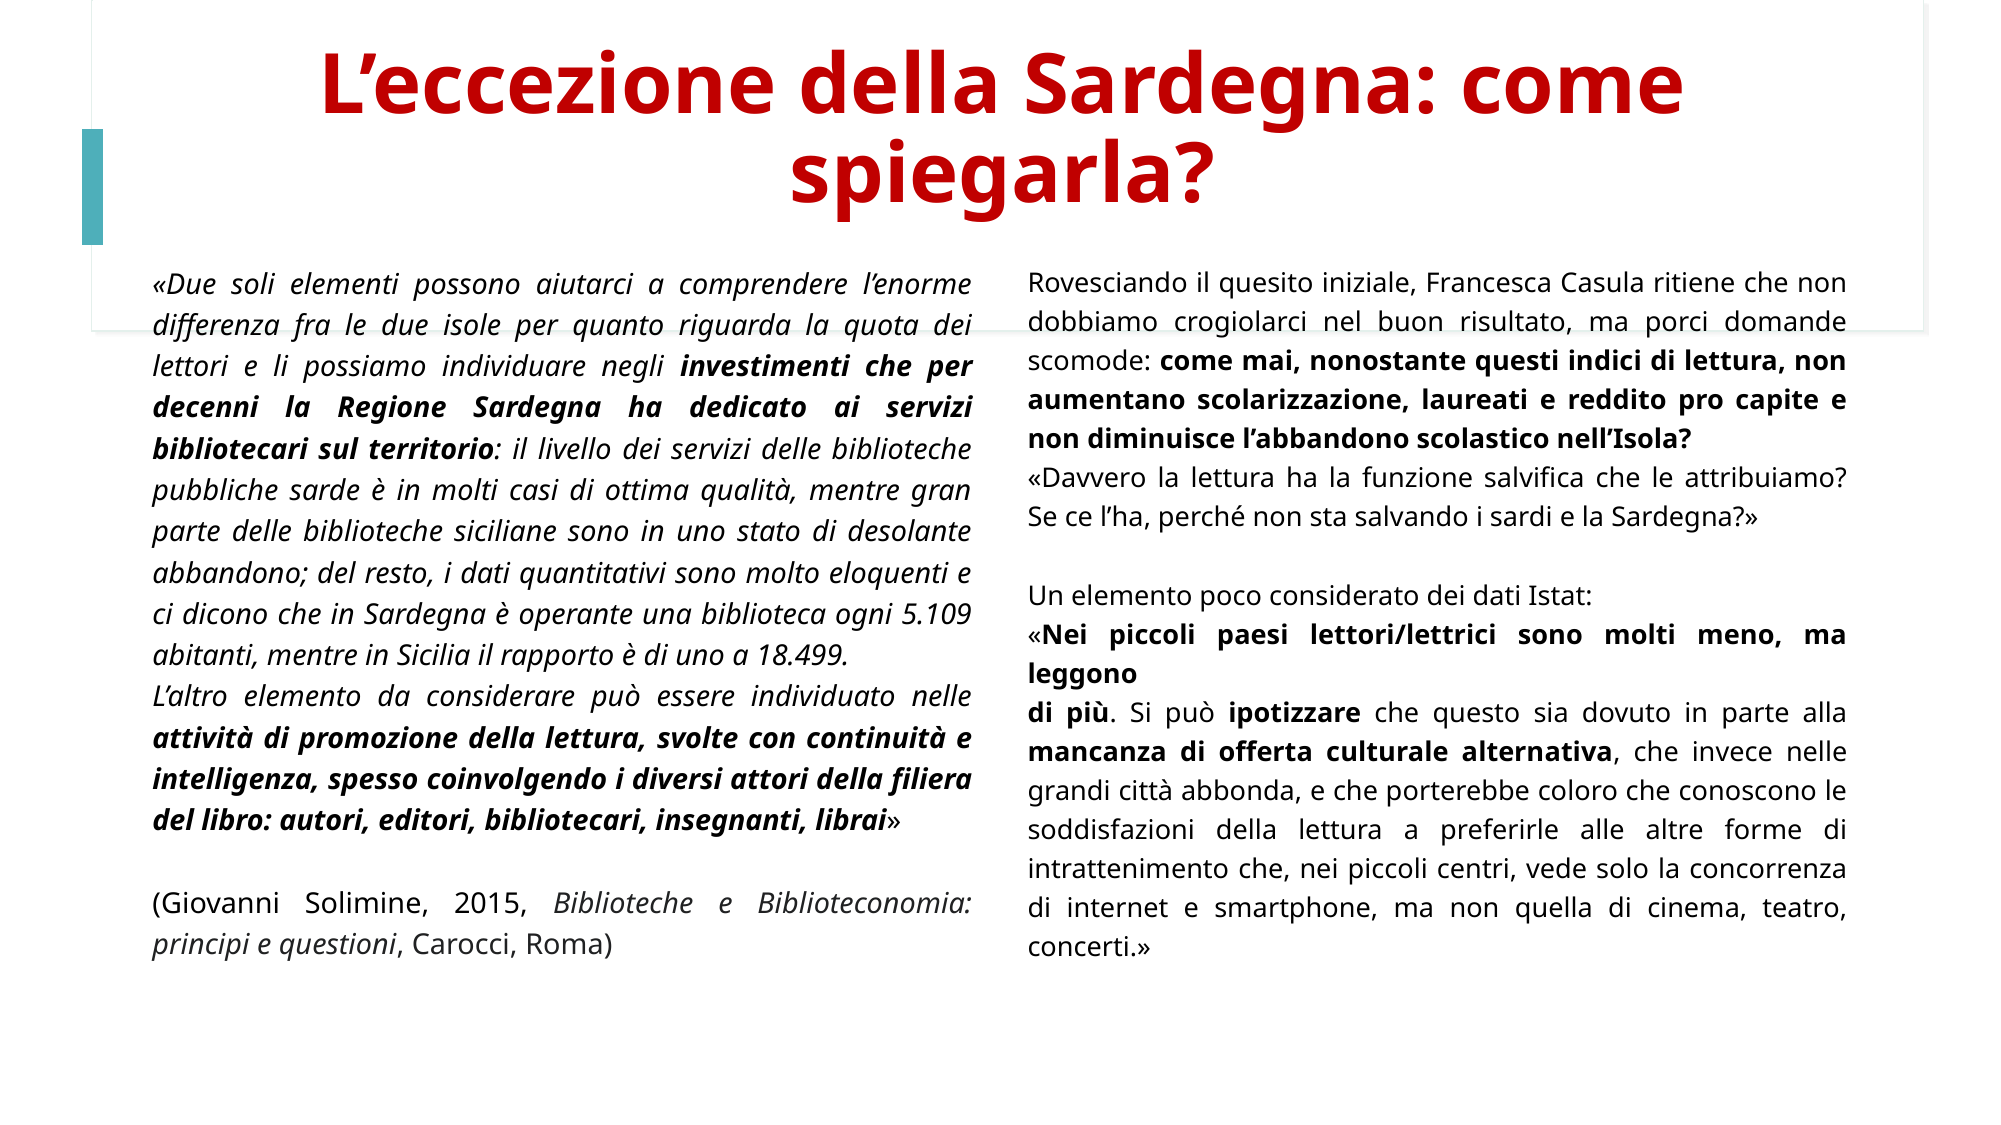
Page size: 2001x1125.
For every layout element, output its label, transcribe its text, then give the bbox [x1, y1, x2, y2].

list «Due soli elementi possono aiutarci a comprendere l’enorme differenza fra le due isole per quanto riguarda la quota dei lettori e li possiamo individuare negli investimenti che per decenni la Regione Sardegna ha dedicato ai servizi bibliotecari sul territorio: il livello dei servizi delle biblioteche pubbliche sarde è in molti casi di ottima qualità, mentre gran parte delle biblioteche siciliane sono in uno stato di desolante abbandono; del resto, i dati quantitativi sono molto eloquenti e ci dicono che in Sardegna è operante una biblioteca ogni 5.109 abitanti, mentre in Sicilia il rapporto è di uno a 18.499. L’altro elemento da considerare può essere individuato nelle attività di promozione della lettura, svolte con continuità e intelligenza, spesso coinvolgendo i diversi attori della filiera del libro: autori, editori, bibliotecari, insegnanti, librai» (Giovanni Solimine, 2015, Biblioteche e Biblioteconomia: principi e questioni, Carocci, Roma) [137, 251, 988, 1014]
list Rovesciando il quesito iniziale, Francesca Casula ritiene che non dobbiamo crogiolarci nel buon risultato, ma porci domande scomode: come mai, nonostante questi indici di lettura, non aumentano scolarizzazione, laureati e reddito pro capite e non diminuisce l’abbandono scolastico nell’Isola? «Davvero la lettura ha la funzione salvifica che le attribuiamo? Se ce l’ha, perché non sta salvando i sardi e la Sardegna?» Un elemento poco considerato dei dati Istat: «Nei piccoli paesi lettori/lettrici sono molti meno, ma leggono di più. Si può ipotizzare che questo sia dovuto in parte alla mancanza di offerta culturale alternativa, che invece nelle grandi città abbonda, e che porterebbe coloro che conoscono le soddisfazioni della lettura a preferirle alle altre forme di intrattenimento che, nei piccoli centri, vede solo la concorrenza di internet e smartphone, ma non quella di cinema, teatro, concerti.» [1012, 251, 1863, 1014]
title L’eccezione della Sardegna: come spiegarla? [140, 22, 1866, 240]
